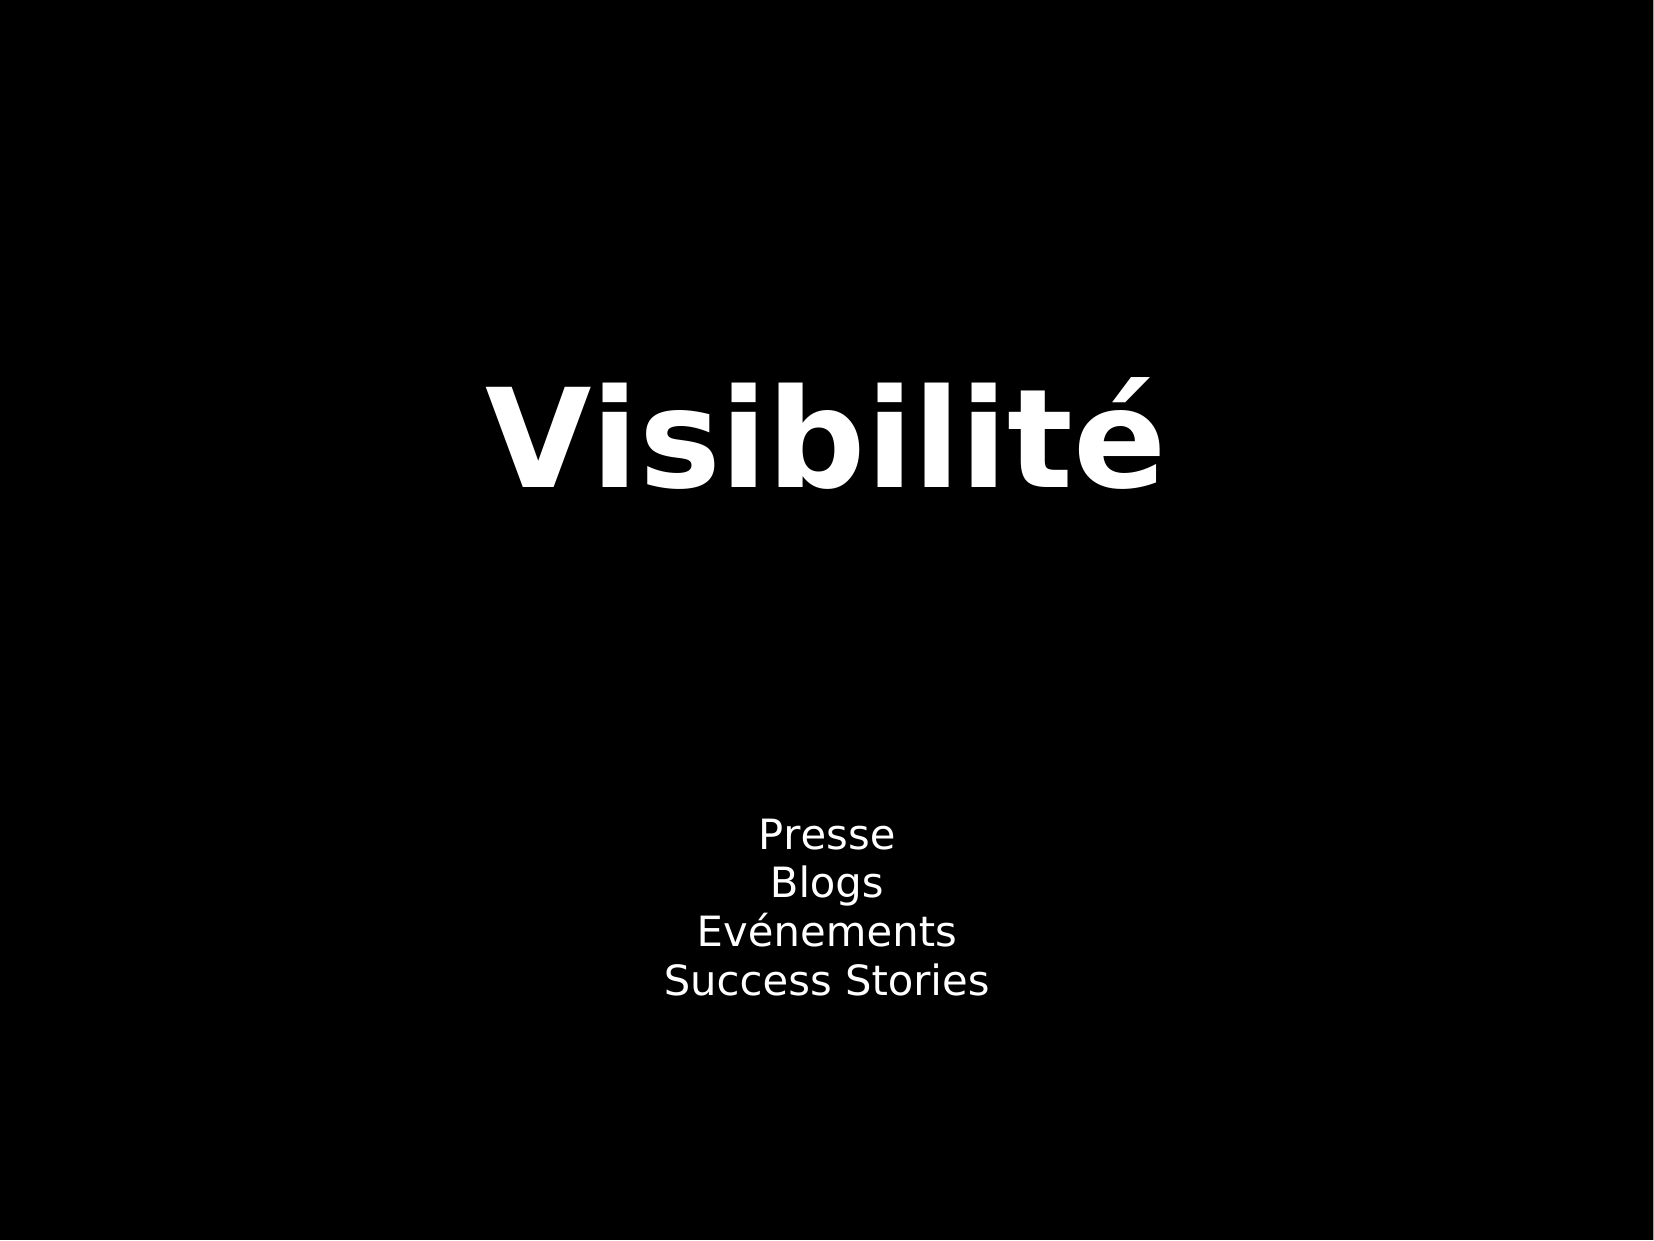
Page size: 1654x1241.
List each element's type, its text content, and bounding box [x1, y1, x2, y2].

text_box Visibilité Presse Blogs Evénements Success Stories [0, 351, 1654, 1013]
